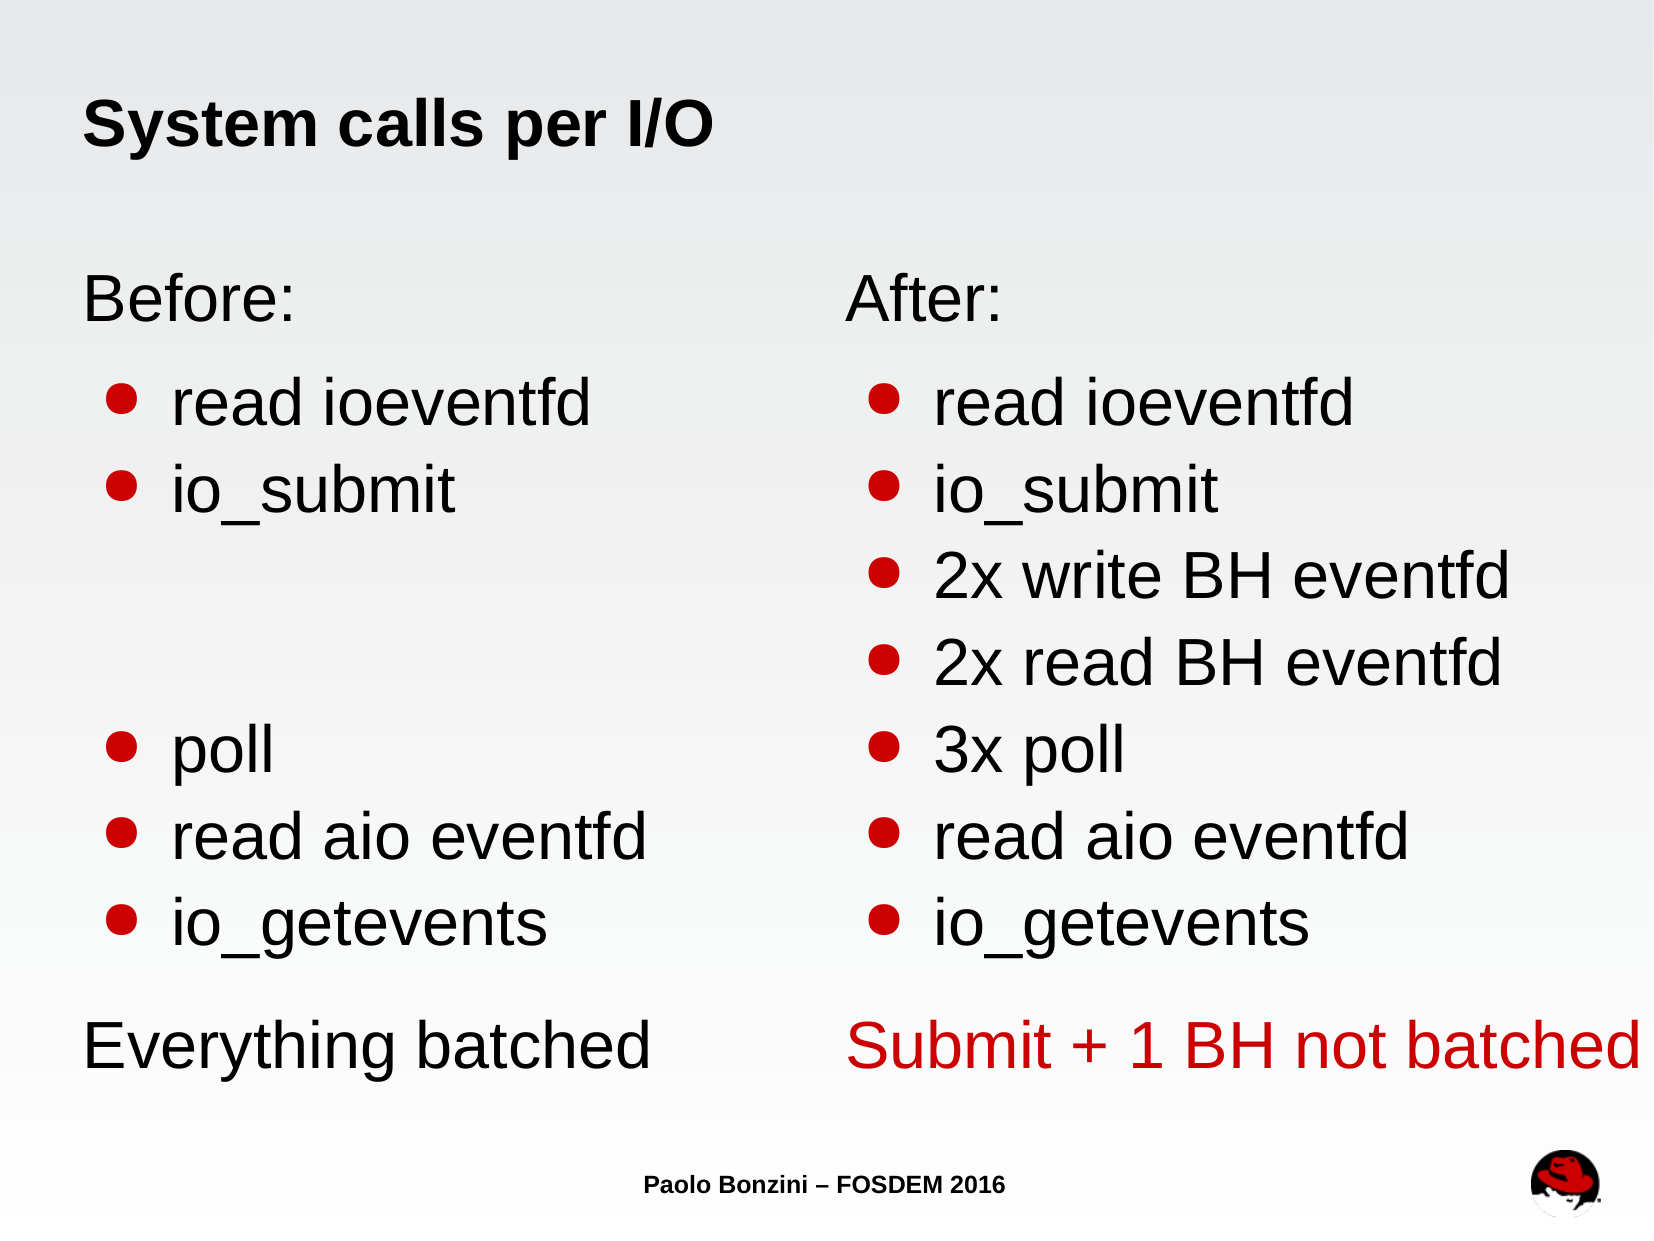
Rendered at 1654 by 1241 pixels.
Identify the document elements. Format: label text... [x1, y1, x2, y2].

list After: read ioeventfd io_submit 2x write BH eventfd 2x read BH eventfd 3x poll read aio eventfd io_getevents Submit + 1 BH not batched [845, 260, 1654, 1209]
title System calls per I/O [82, 19, 1571, 227]
picture [0, 0, 1654, 1241]
list Before: read ioeventfd io_submit poll read aio eventfd io_getevents Everything batched [82, 260, 809, 1084]
